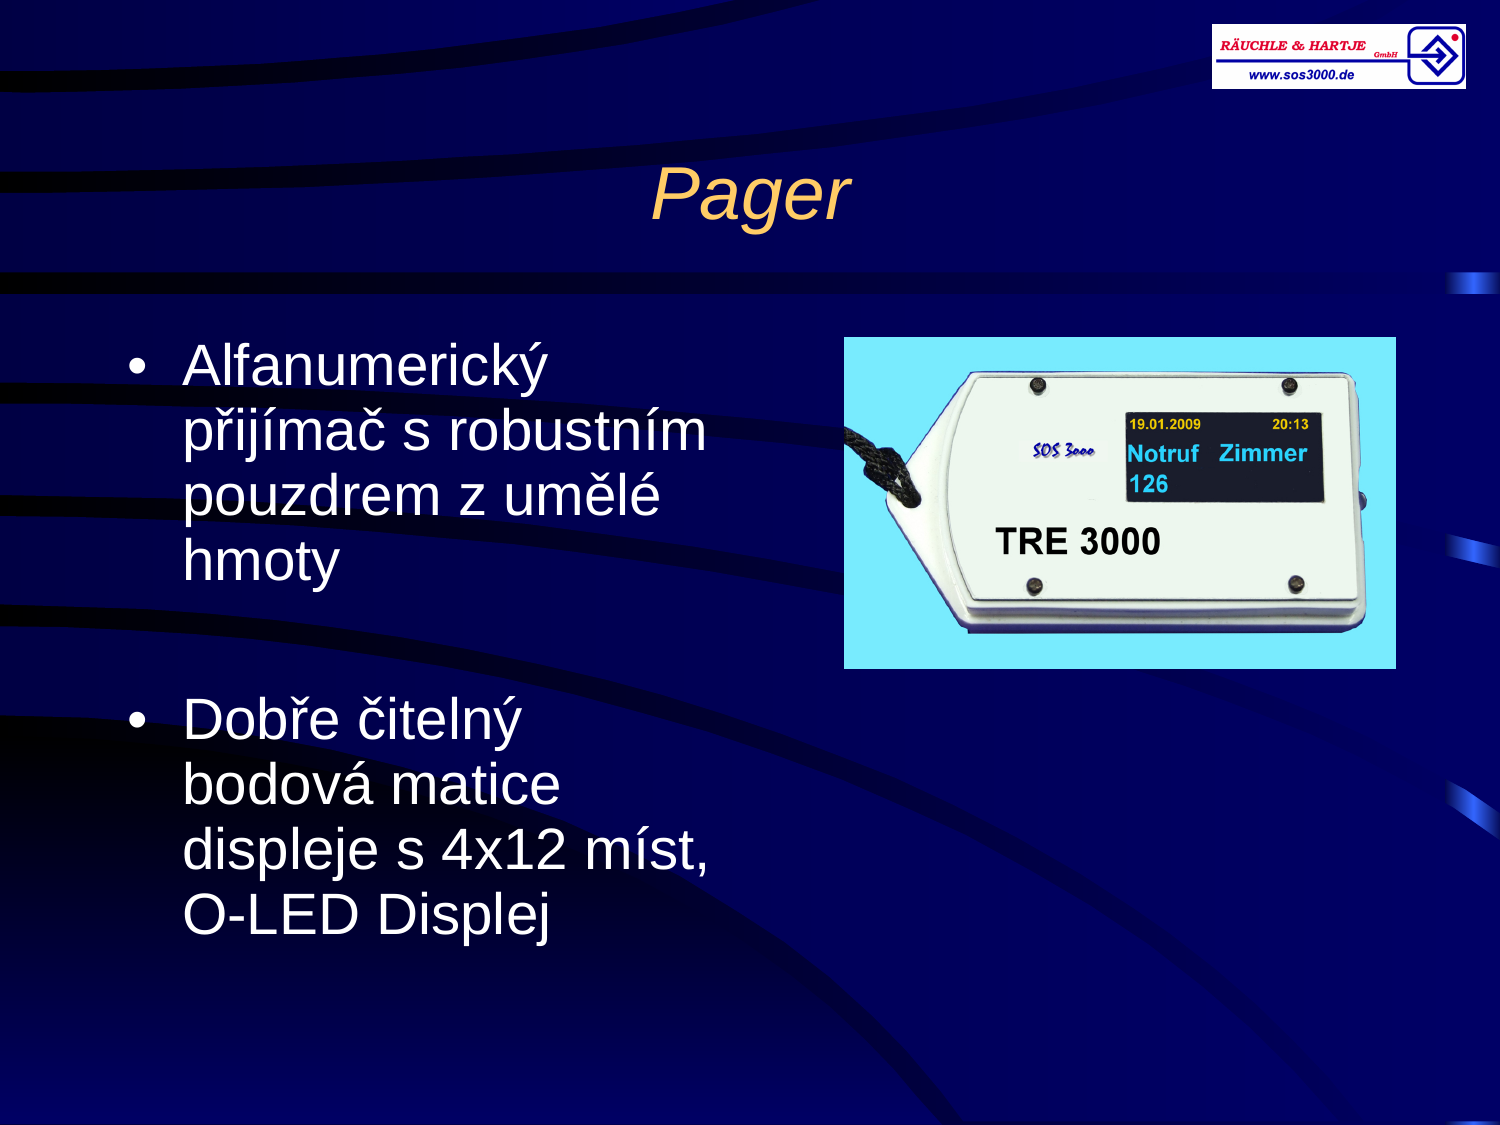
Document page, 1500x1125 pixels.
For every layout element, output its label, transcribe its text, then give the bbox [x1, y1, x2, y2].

list Alfanumerický přijímač s robustním pouzdrem z umělé hmoty Dobře čitelný bodová matice displeje s 4x12 míst, O-LED Displej [112, 324, 738, 1001]
picture [844, 337, 1396, 669]
title Pager [112, 99, 1388, 288]
picture [1212, 24, 1466, 89]
